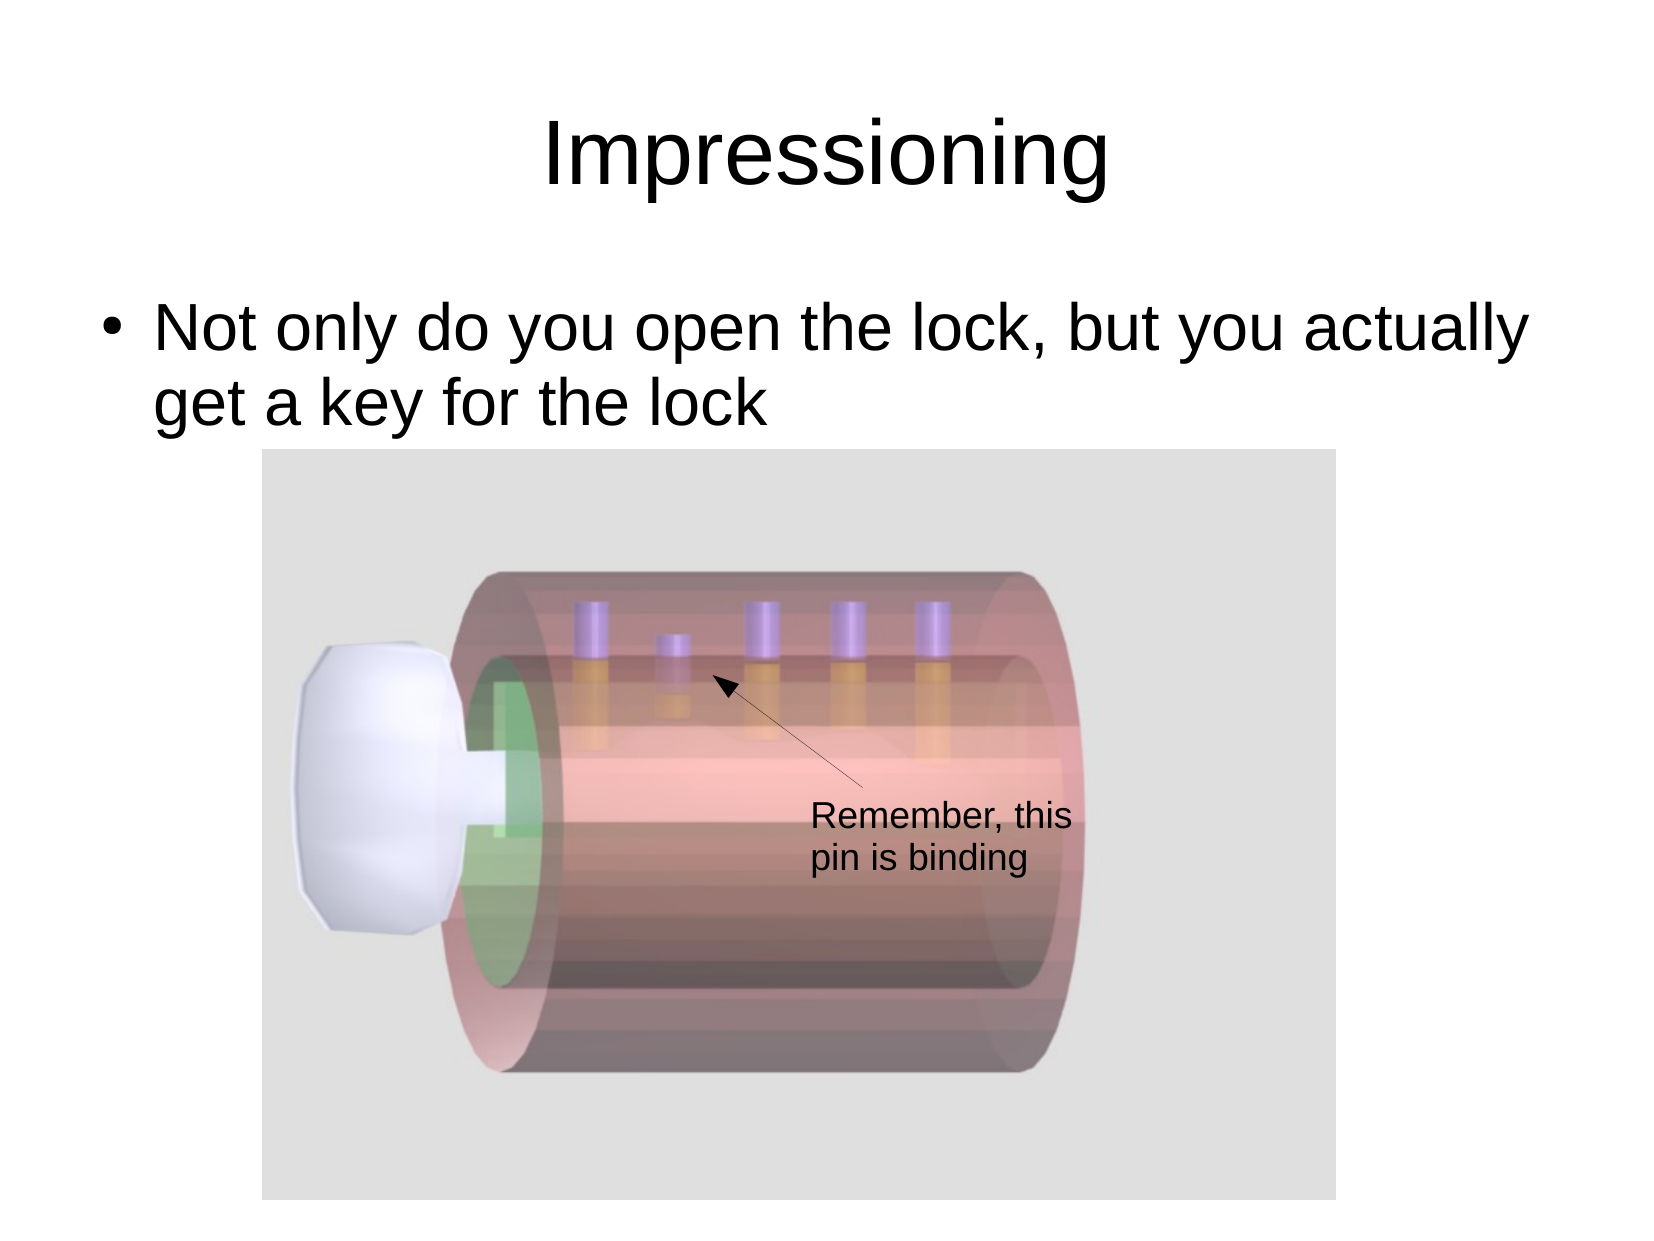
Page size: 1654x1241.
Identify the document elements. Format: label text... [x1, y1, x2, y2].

text_box Remember, this pin is binding [795, 787, 1088, 887]
picture [262, 449, 1336, 1201]
title Impressioning [82, 56, 1571, 250]
list Not only do you open the lock, but you actually get a key for the lock [82, 290, 1571, 1109]
